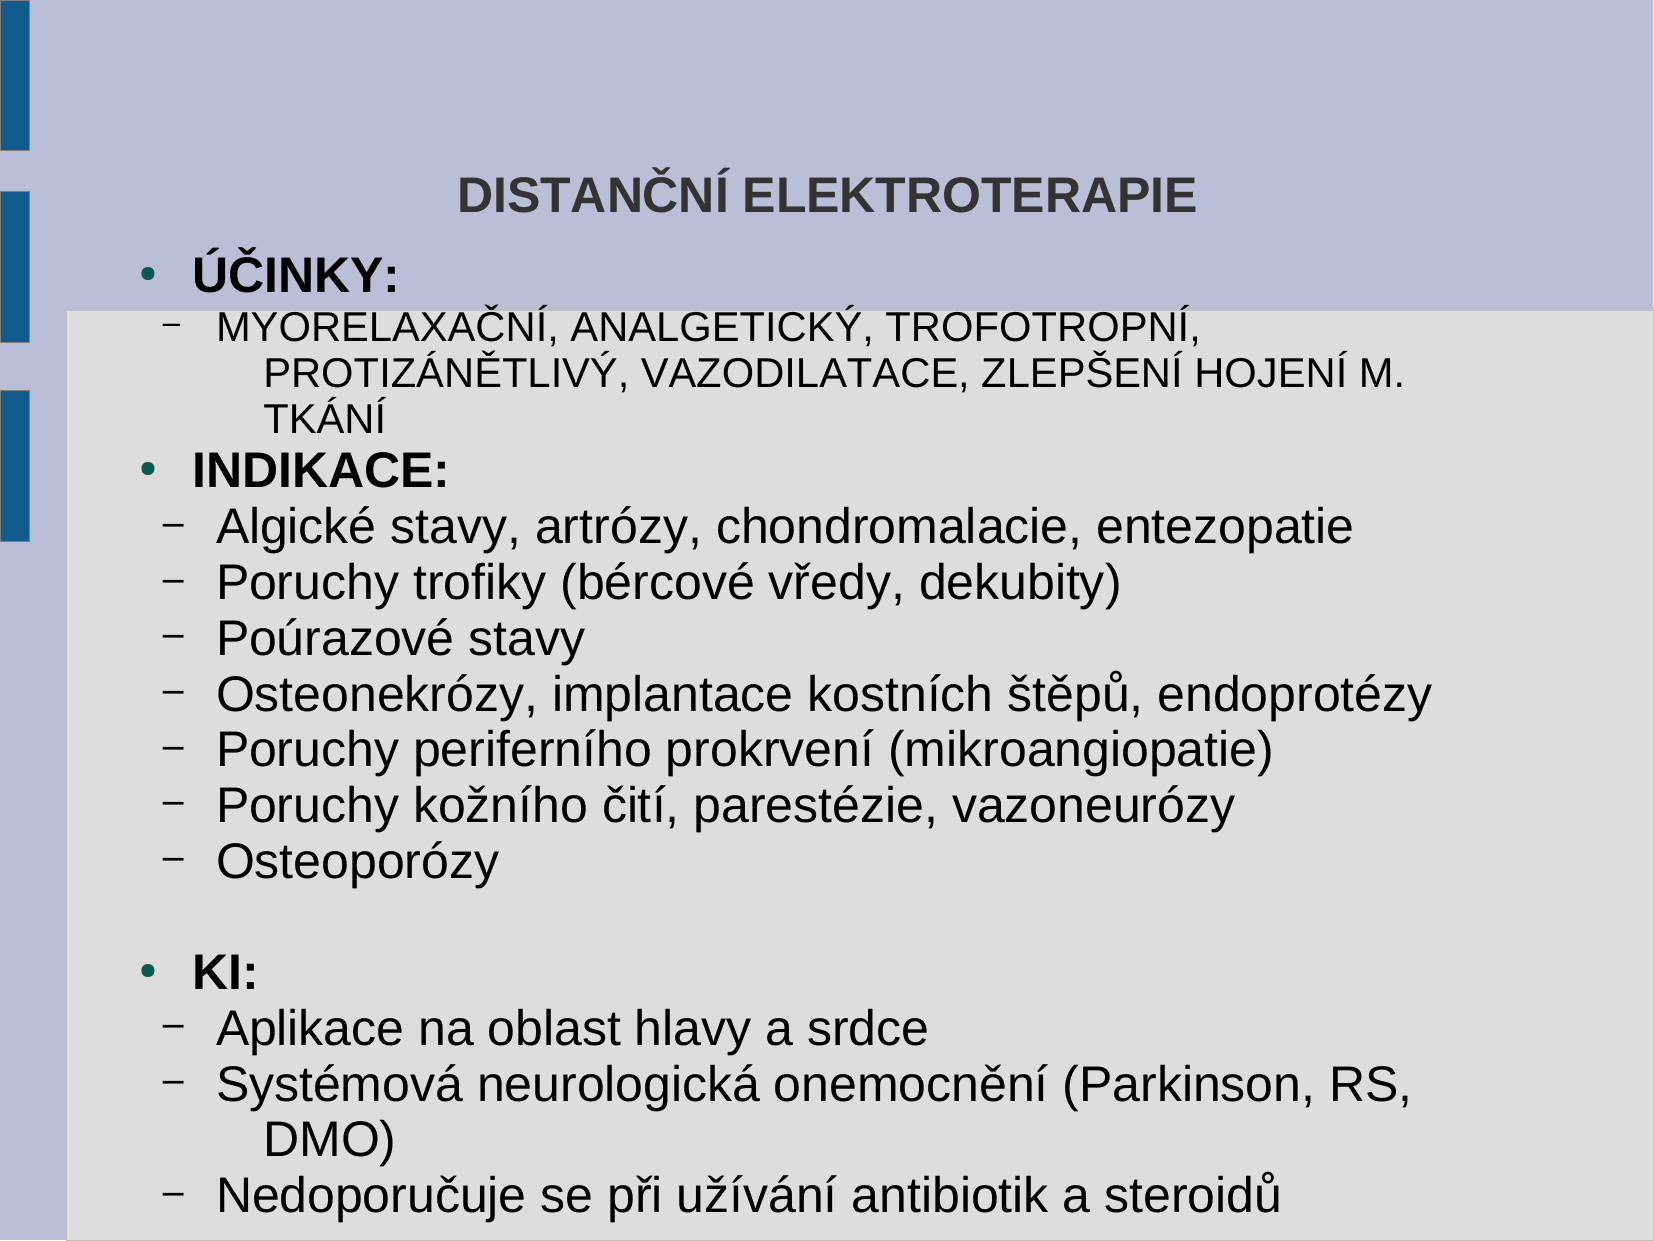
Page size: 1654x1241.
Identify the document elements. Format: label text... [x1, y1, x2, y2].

list ÚČINKY: MYORELAXAČNÍ, ANALGETICKÝ, TROFOTROPNÍ, PROTIZÁNĚTLIVÝ, VAZODILATACE, ZLEPŠENÍ HOJENÍ M. TKÁNÍ INDIKACE: Algické stavy, artrózy, chondromalacie, entezopatie Poruchy trofiky (bércové vředy, dekubity) Poúrazové stavy Osteonekrózy, implantace kostních štěpů, endoprotézy Poruchy periferního prokrvení (mikroangiopatie) Poruchy kožního čití, parestézie, vazoneurózy Osteoporózy KI: Aplikace na oblast hlavy a srdce Systémová neurologická onemocnění (Parkinson, RS, DMO) Nedoporučuje se při užívání antibiotik a steroidů [121, 247, 1534, 1182]
title DISTANČNÍ ELEKTROTERAPIE [121, 91, 1534, 247]
